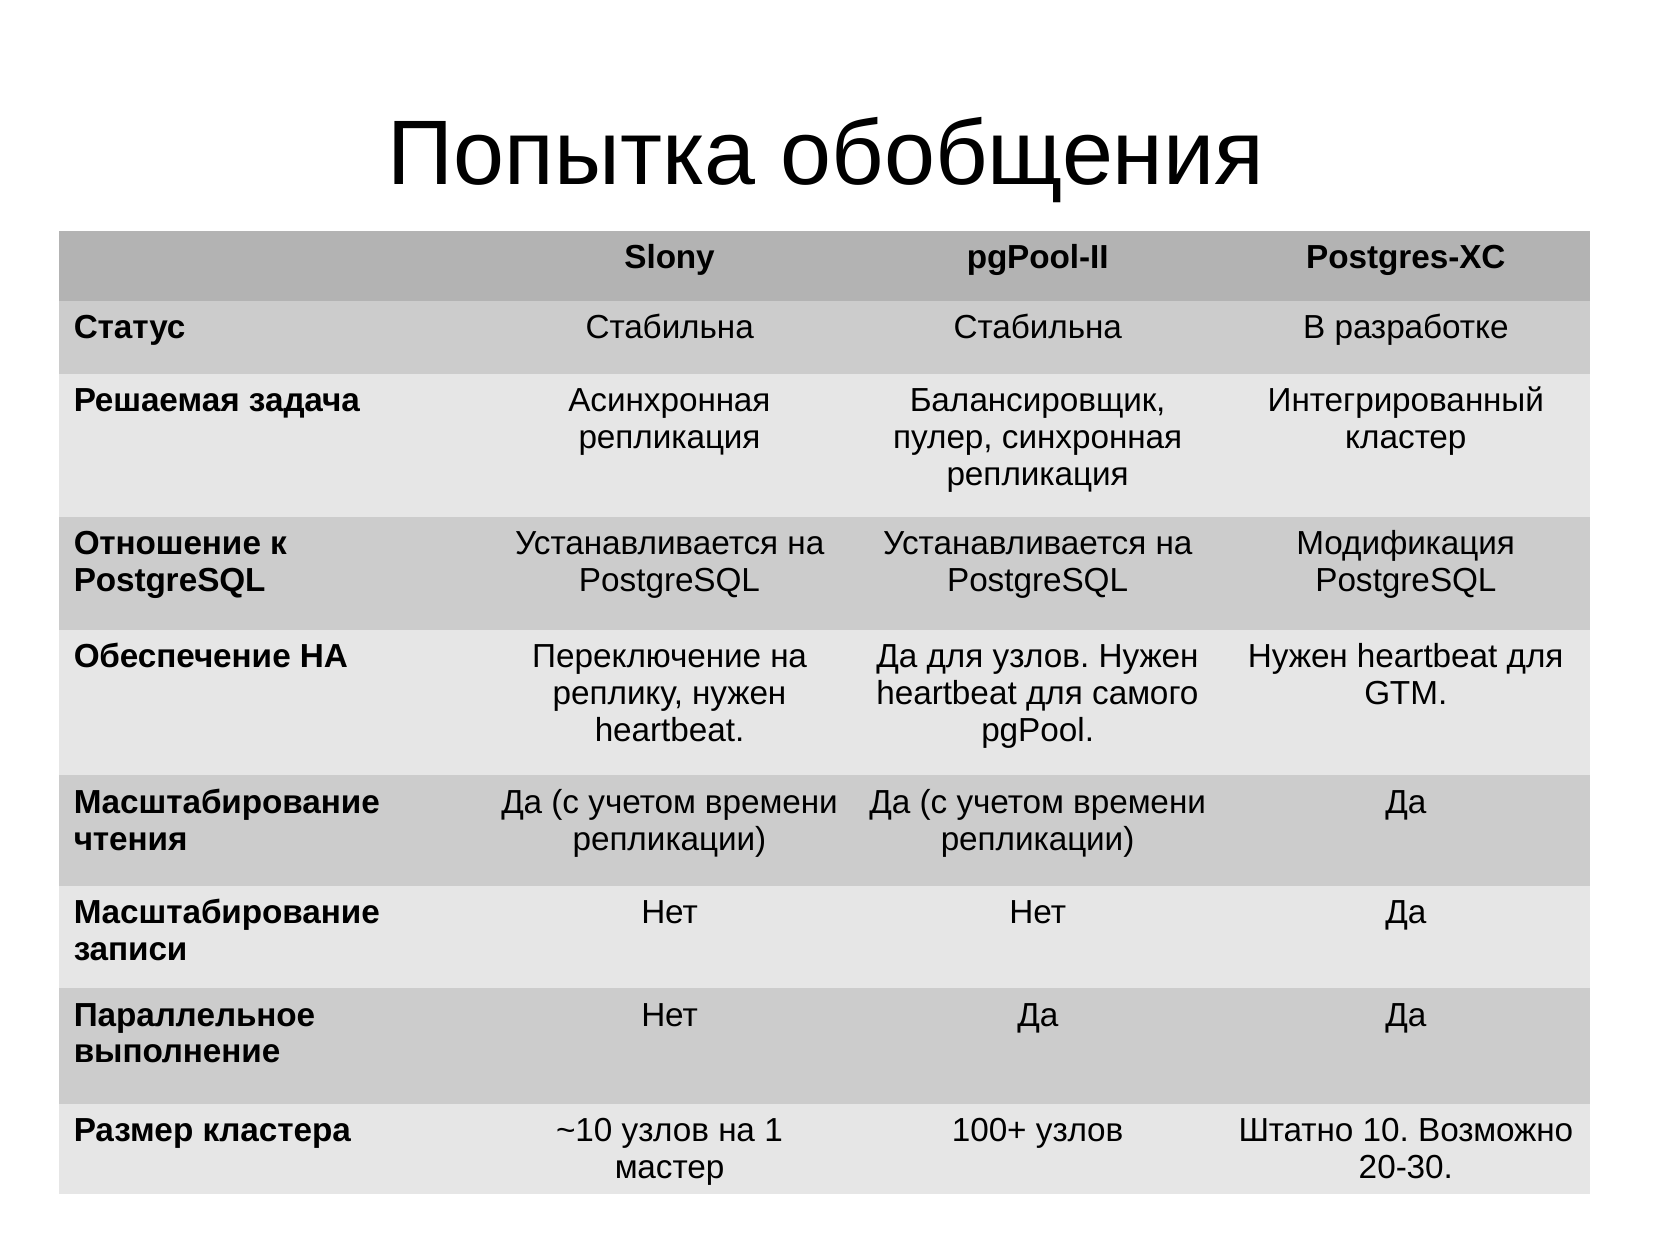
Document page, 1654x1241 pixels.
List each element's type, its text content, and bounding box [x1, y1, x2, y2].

table_cell Масштабирование записи [59, 886, 486, 988]
title Попытка обобщения [82, 49, 1571, 231]
table_header Slony [486, 231, 854, 301]
table_header pgPool-II [854, 231, 1222, 301]
table_header [59, 231, 486, 301]
table_cell Штатно 10. Возможно 20-30. [1222, 1104, 1590, 1194]
table_cell 100+ узлов [854, 1104, 1222, 1194]
table_cell Асинхронная репликация [486, 374, 854, 517]
table_cell Стабильна [854, 301, 1222, 374]
table_cell Переключение на реплику, нужен heartbeat. [486, 630, 854, 775]
table_cell Масштабирование чтения [59, 775, 486, 886]
table_cell Нужен heartbeat для GTM. [1222, 630, 1590, 775]
table_cell Да [1222, 886, 1590, 988]
table_cell Нет [486, 988, 854, 1104]
table_cell ~10 узлов на 1 мастер [486, 1104, 854, 1194]
table_header Postgres-XC [1222, 231, 1590, 301]
table_cell Устанавливается на PostgreSQL [854, 517, 1222, 630]
table_cell Устанавливается на PostgreSQL [486, 517, 854, 630]
table_cell Нет [486, 886, 854, 988]
table_cell Интегрированный кластер [1222, 374, 1590, 517]
table_cell Решаемая задача [59, 374, 486, 517]
table_cell Да [854, 988, 1222, 1104]
table_cell Да (с учетом времени репликации) [486, 775, 854, 886]
table_cell Модификация PostgreSQL [1222, 517, 1590, 630]
table_cell В разработке [1222, 301, 1590, 374]
table_cell Нет [854, 886, 1222, 988]
table_cell Статус [59, 301, 486, 374]
table_cell Да (с учетом времени репликации) [854, 775, 1222, 886]
table_cell Отношение к PostgreSQL [59, 517, 486, 630]
table_cell Да для узлов. Нужен heartbeat для самого pgPool. [854, 630, 1222, 775]
table_cell Стабильна [486, 301, 854, 374]
table_cell Да [1222, 775, 1590, 886]
table_cell Да [1222, 988, 1590, 1104]
table_cell Размер кластера [59, 1104, 486, 1194]
table_cell Обеспечение HA [59, 630, 486, 775]
table_cell Параллельное выполнение [59, 988, 486, 1104]
table_cell Балансировщик, пулер, синхронная репликация [854, 374, 1222, 517]
